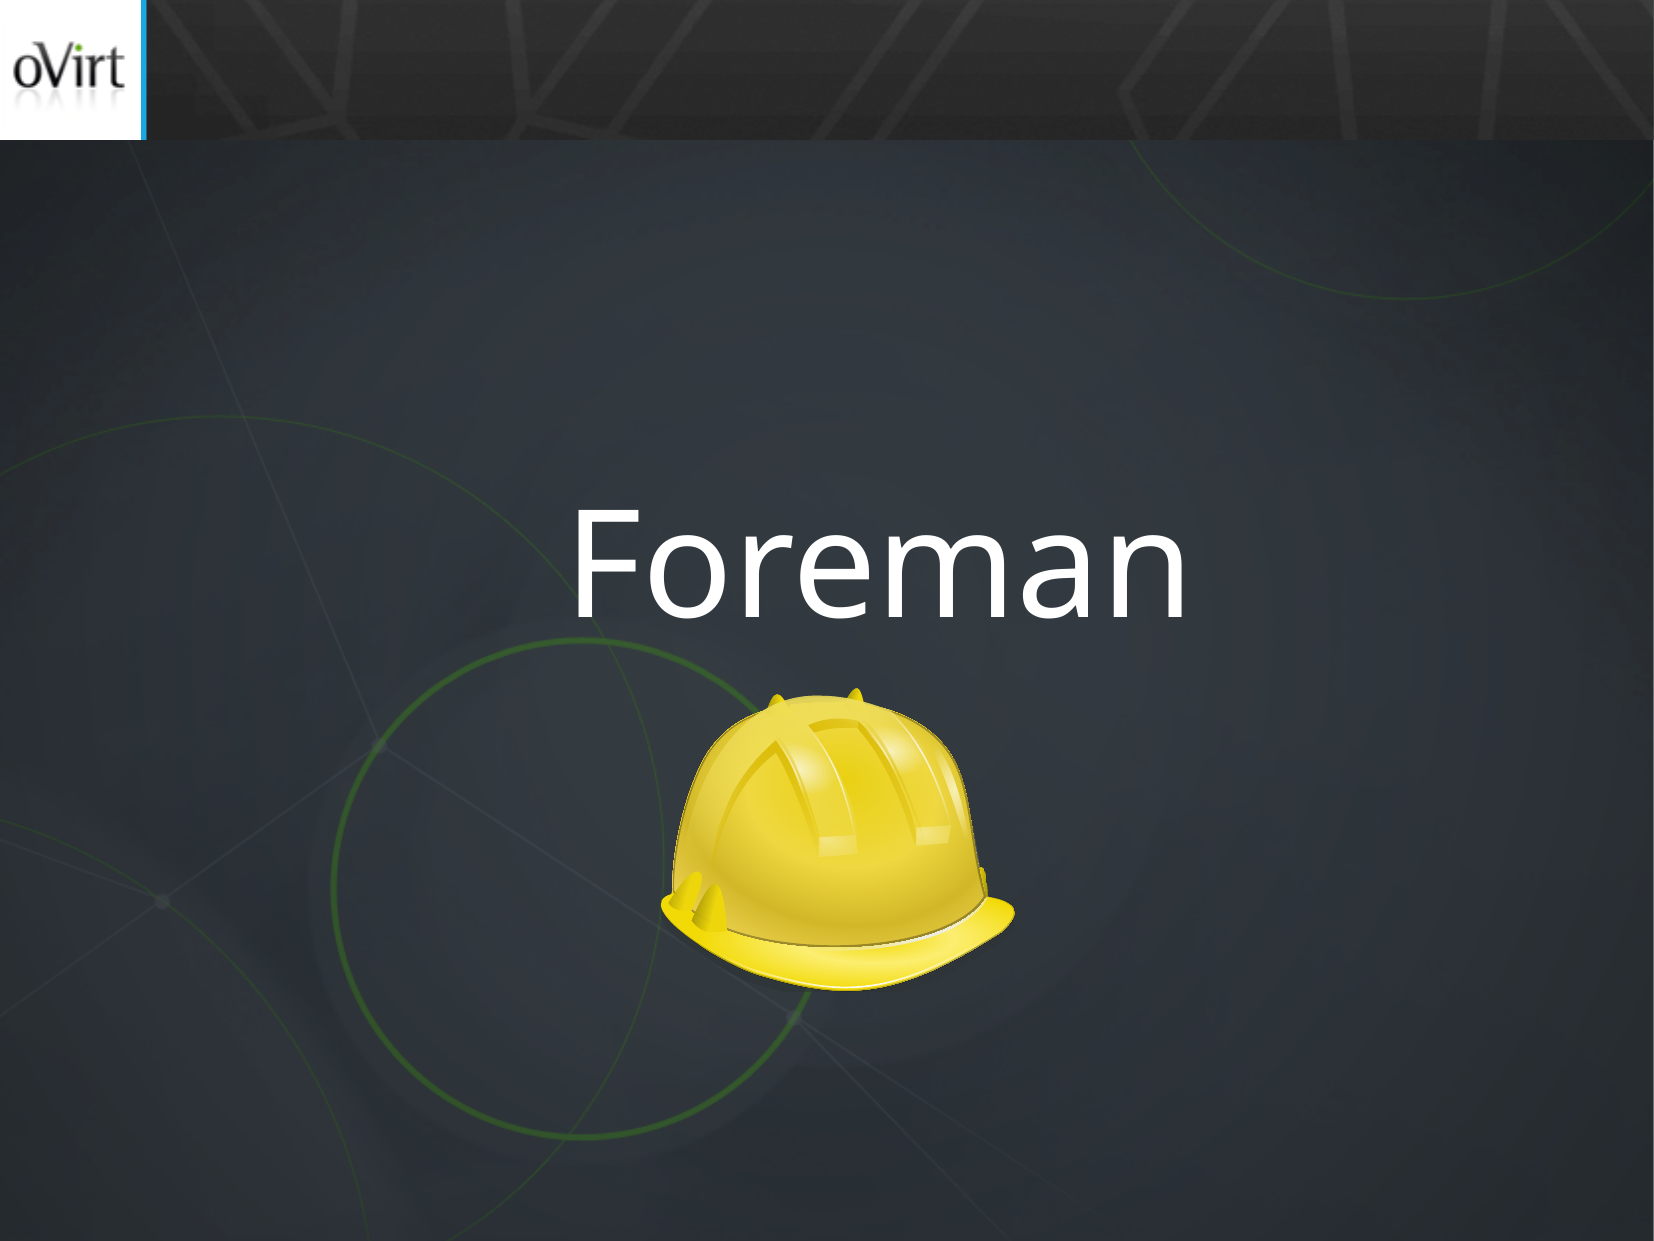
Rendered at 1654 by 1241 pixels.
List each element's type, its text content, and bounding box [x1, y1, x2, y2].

picture [0, 0, 1654, 1241]
text_box Foreman [466, 450, 1654, 689]
